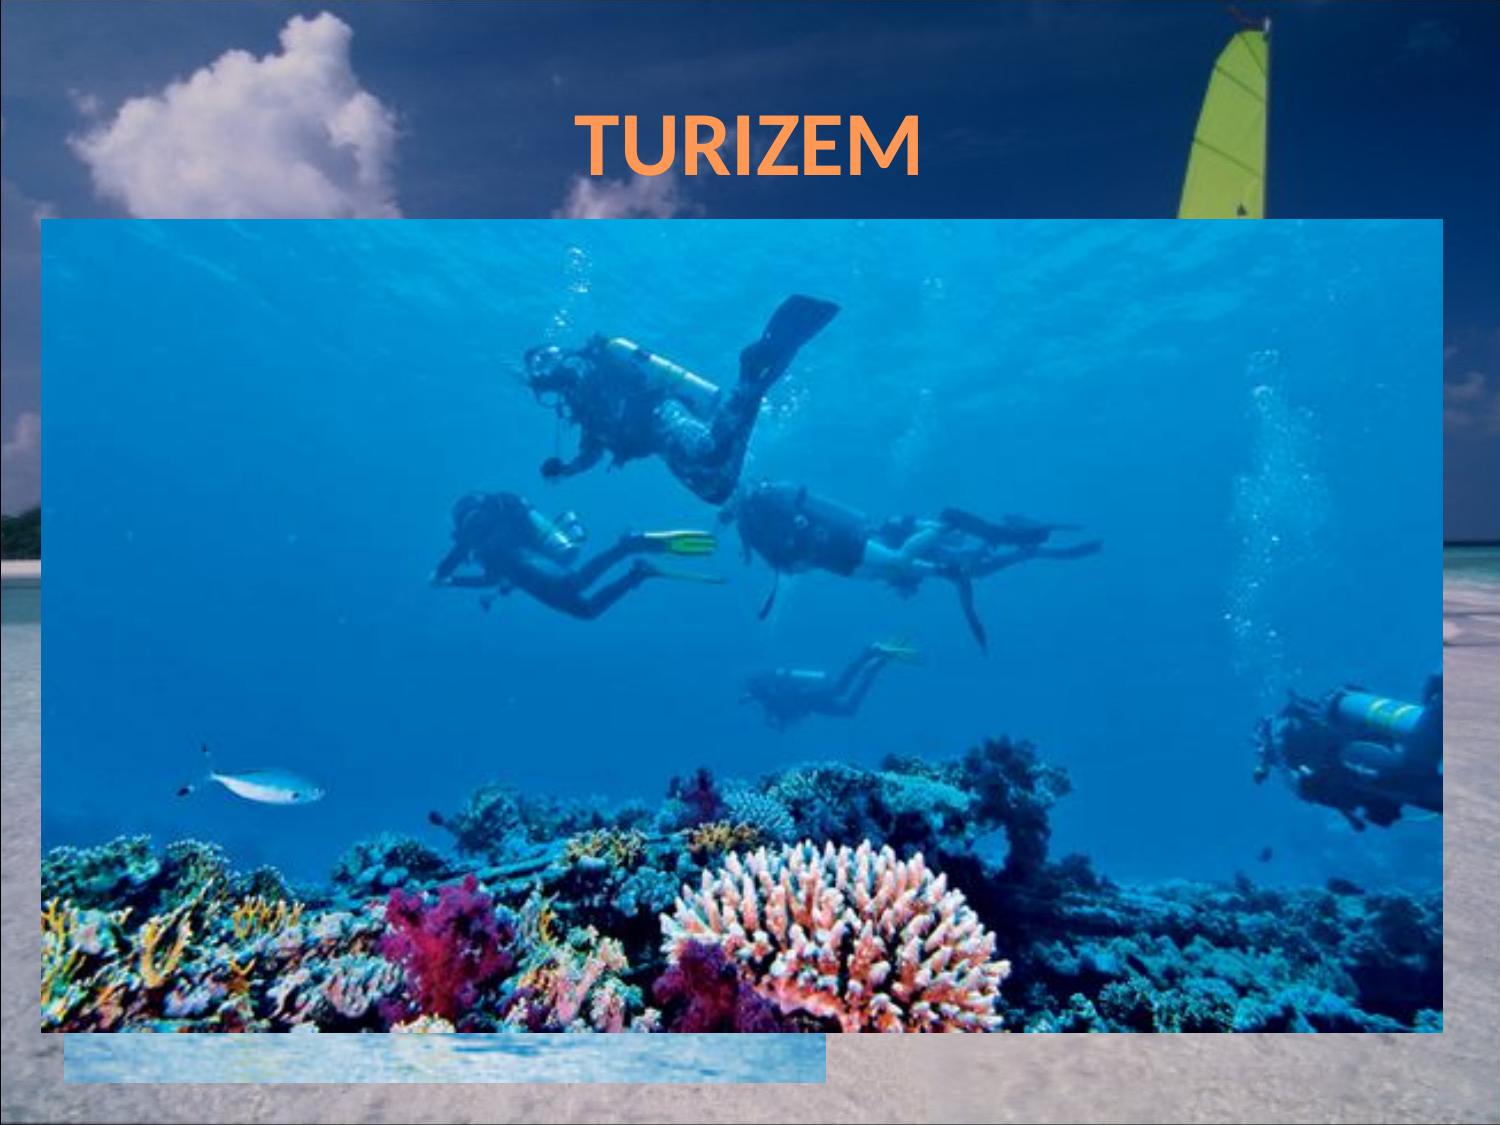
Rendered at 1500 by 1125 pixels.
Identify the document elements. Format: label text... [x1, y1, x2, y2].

title TURIZEM [75, 45, 1425, 219]
picture [0, 0, 1500, 1125]
